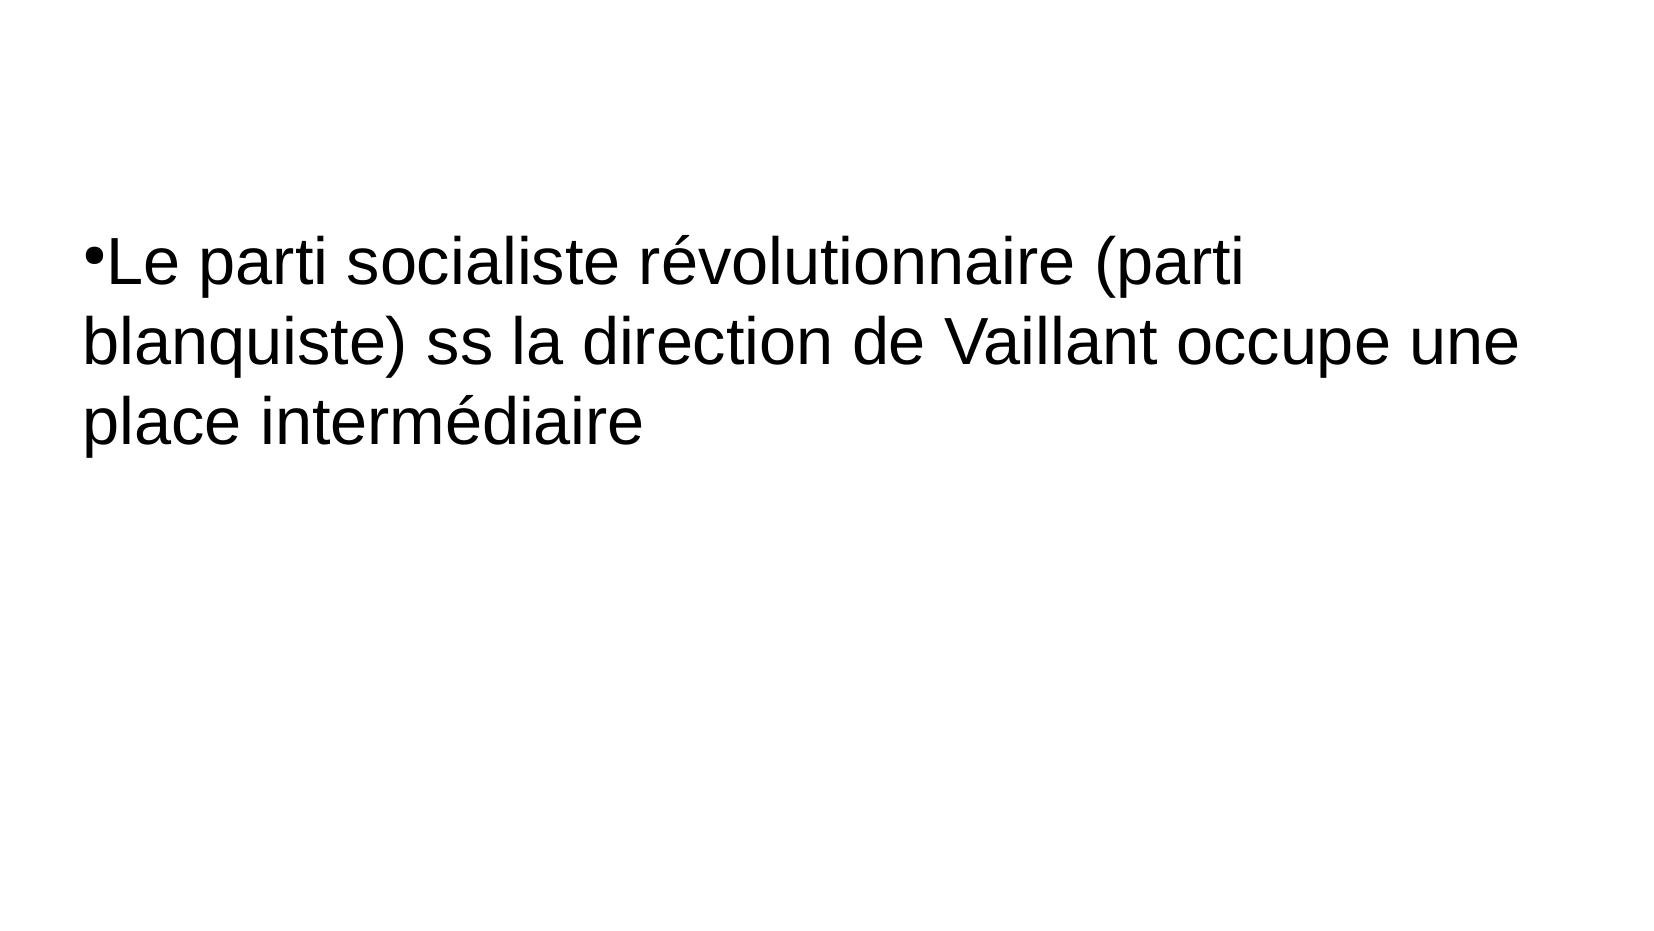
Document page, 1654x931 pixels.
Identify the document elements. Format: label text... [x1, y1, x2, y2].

list Le parti socialiste révolutionnaire (parti blanquiste) ss la direction de Vaillant occupe une place intermédiaire [82, 217, 1571, 758]
